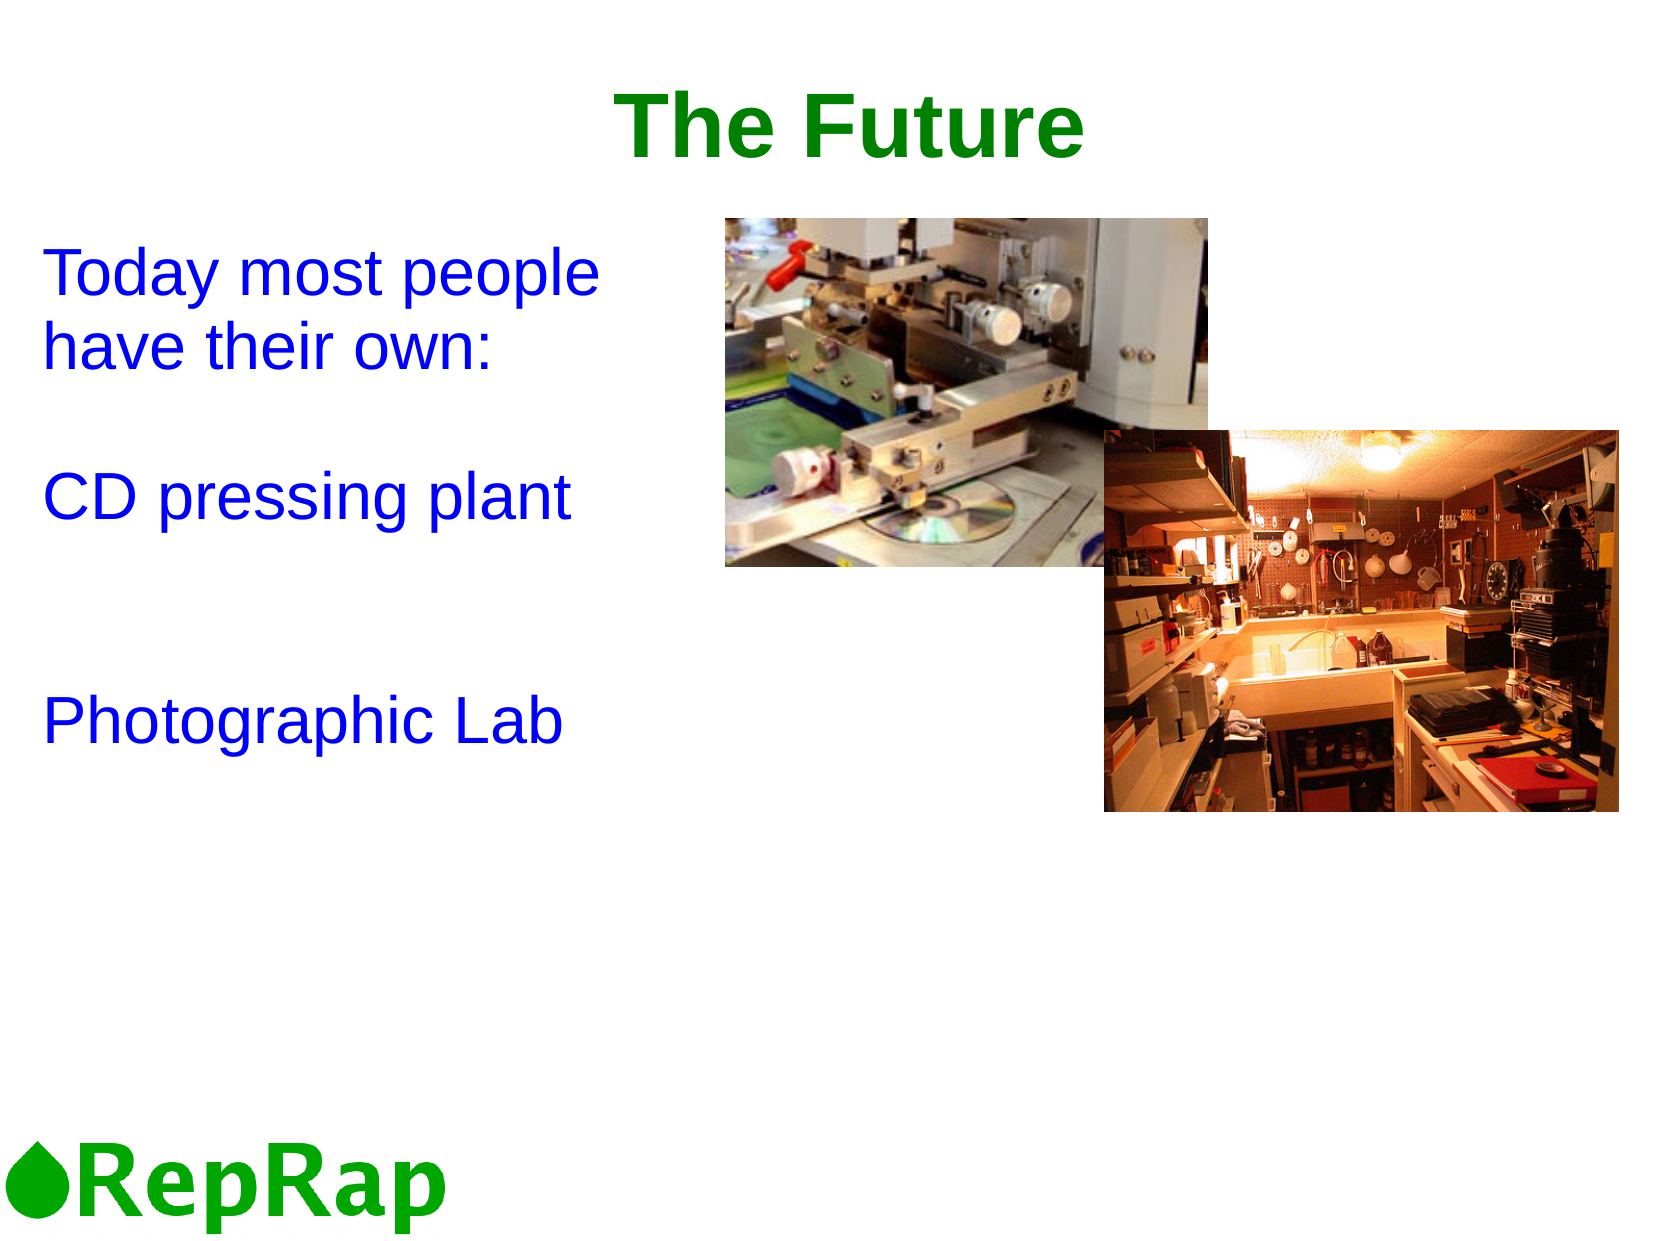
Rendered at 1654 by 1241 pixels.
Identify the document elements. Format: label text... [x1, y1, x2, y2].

picture [725, 218, 1619, 812]
title The Future [106, 59, 1595, 296]
picture [0, 1137, 451, 1240]
text_box Today most people have their own: CD pressing plant Photographic Lab [42, 189, 650, 1103]
